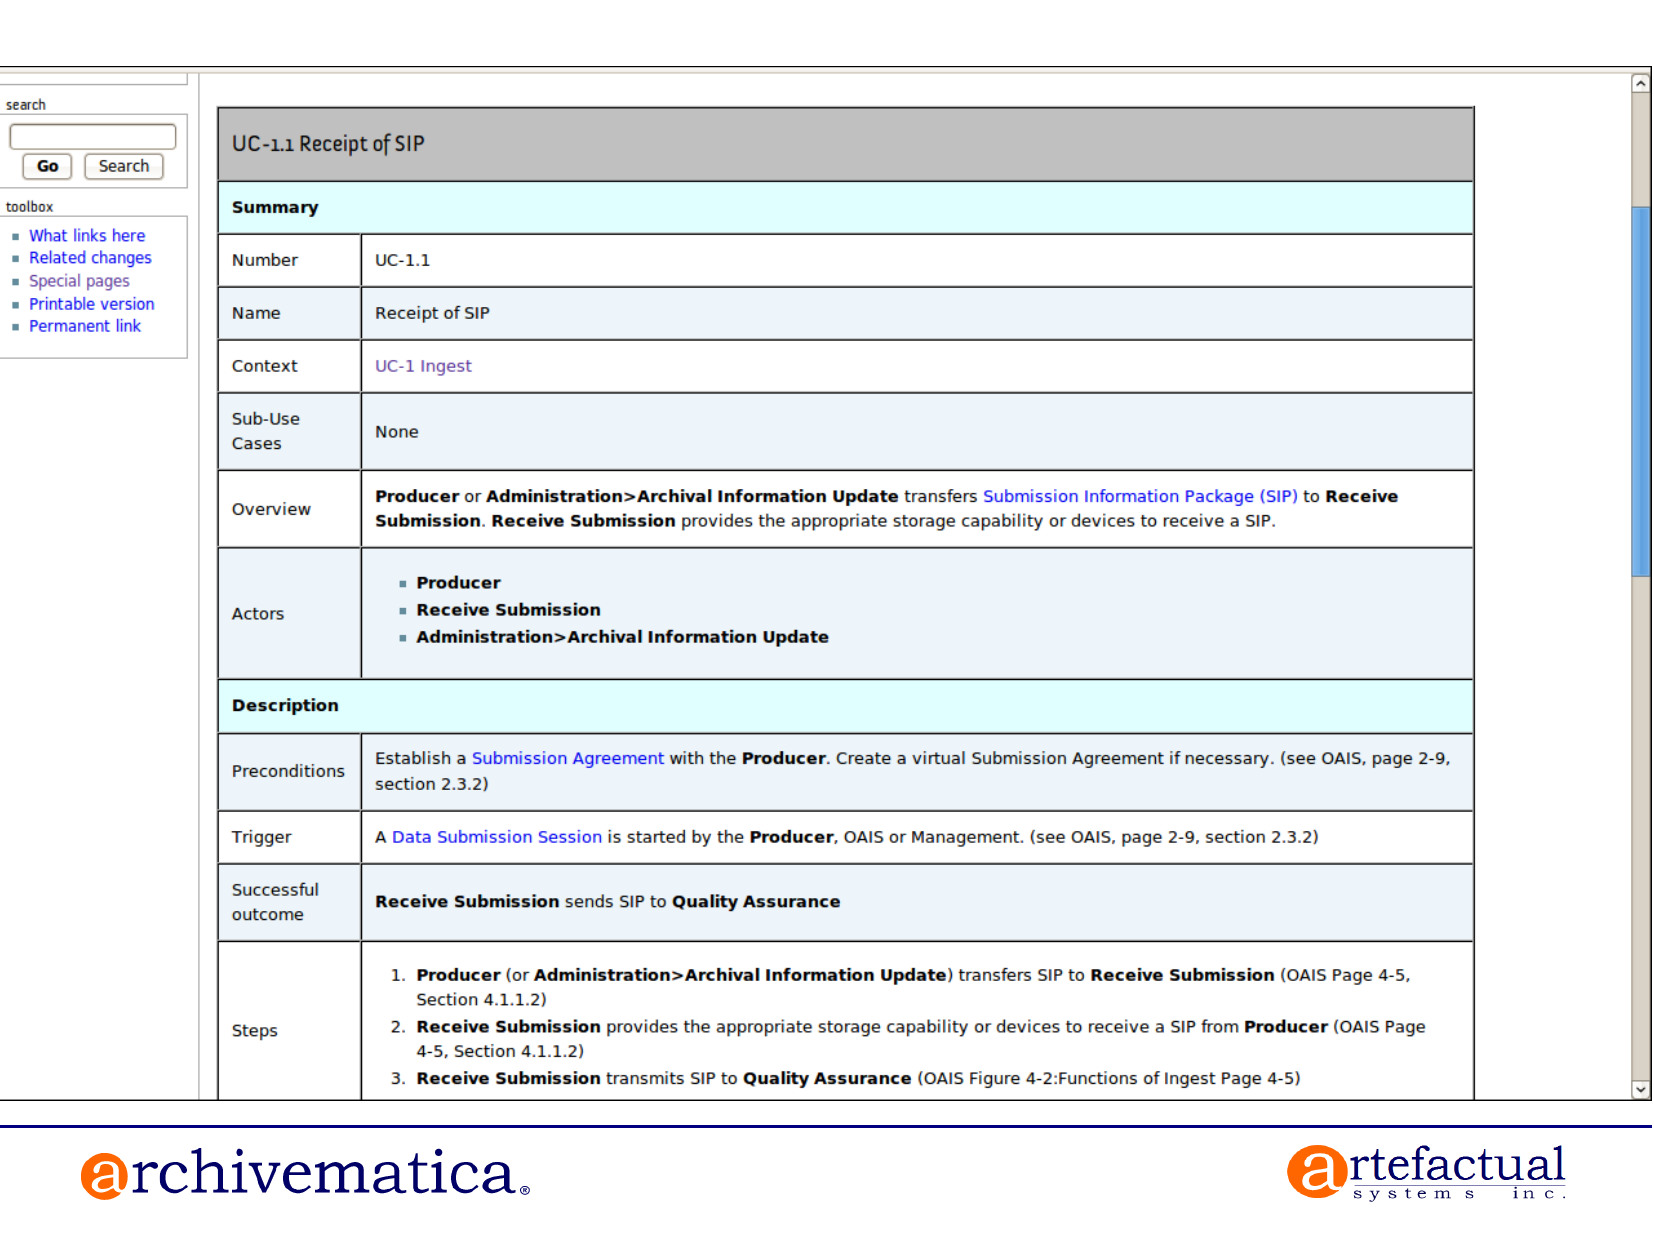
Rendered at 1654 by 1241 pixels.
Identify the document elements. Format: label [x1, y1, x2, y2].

picture [81, 1133, 531, 1216]
picture [0, 66, 1652, 1101]
picture [1280, 1137, 1577, 1209]
